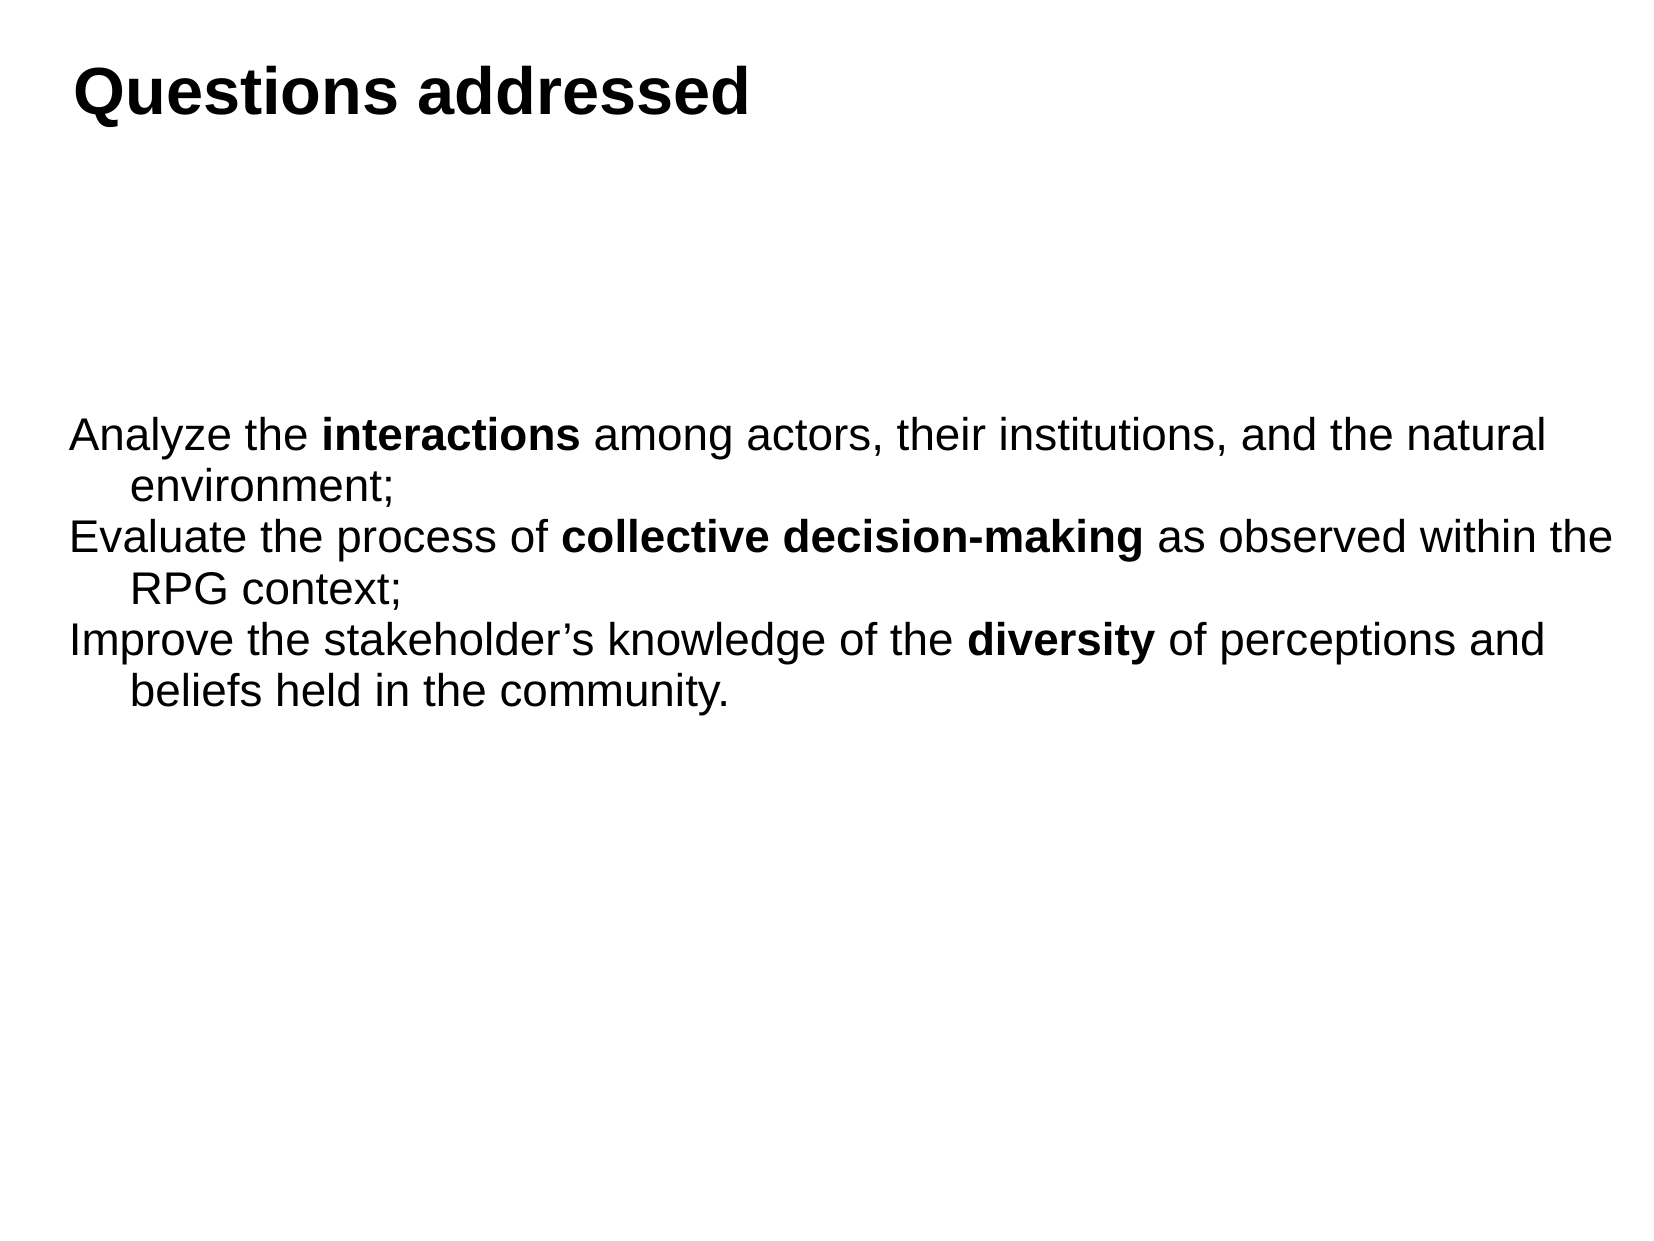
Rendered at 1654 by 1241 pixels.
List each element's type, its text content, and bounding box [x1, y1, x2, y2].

text_box Questions addressed [59, 47, 1211, 163]
text_box Analyze the interactions among actors, their institutions, and the natural environment; Evaluate the process of collective decision-making as observed within the RPG context; Improve the stakeholder’s knowledge of the diversity of perceptions and beliefs held in the community. [41, 401, 1654, 829]
